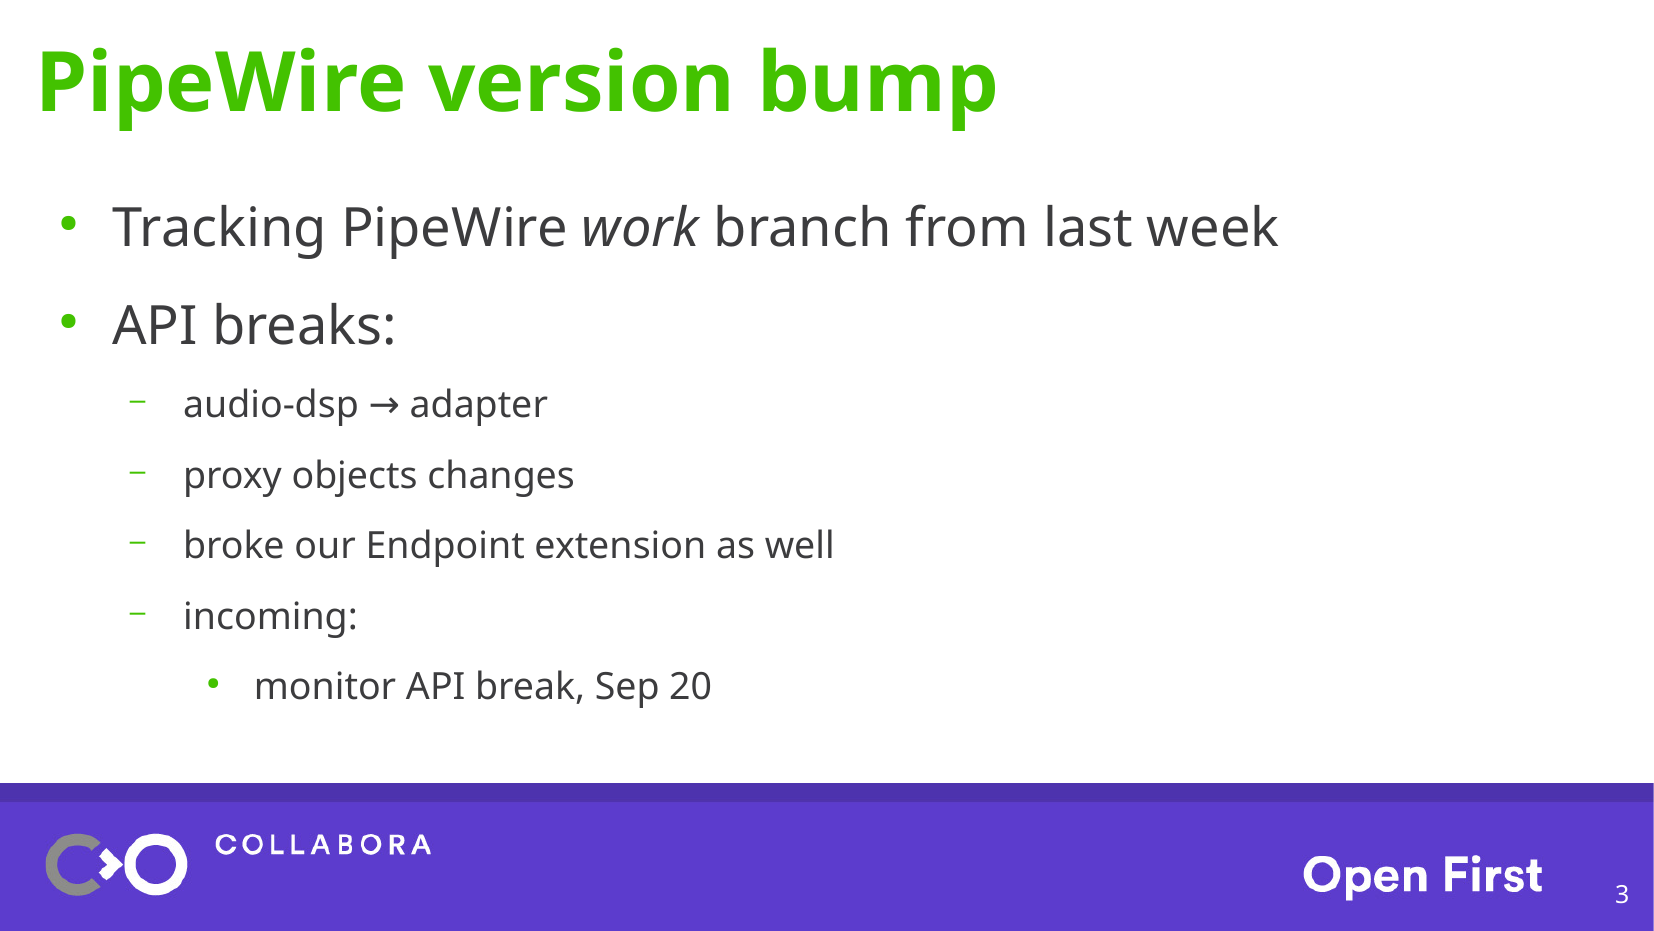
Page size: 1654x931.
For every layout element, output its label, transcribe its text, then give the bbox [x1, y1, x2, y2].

picture [0, 0, 1654, 931]
list Tracking PipeWire work branch from last week API breaks: audio-dsp → adapter proxy objects changes broke our Endpoint extension as well incoming: monitor API break, Sep 20 [41, 160, 1614, 804]
title PipeWire version bump [35, 28, 1609, 192]
